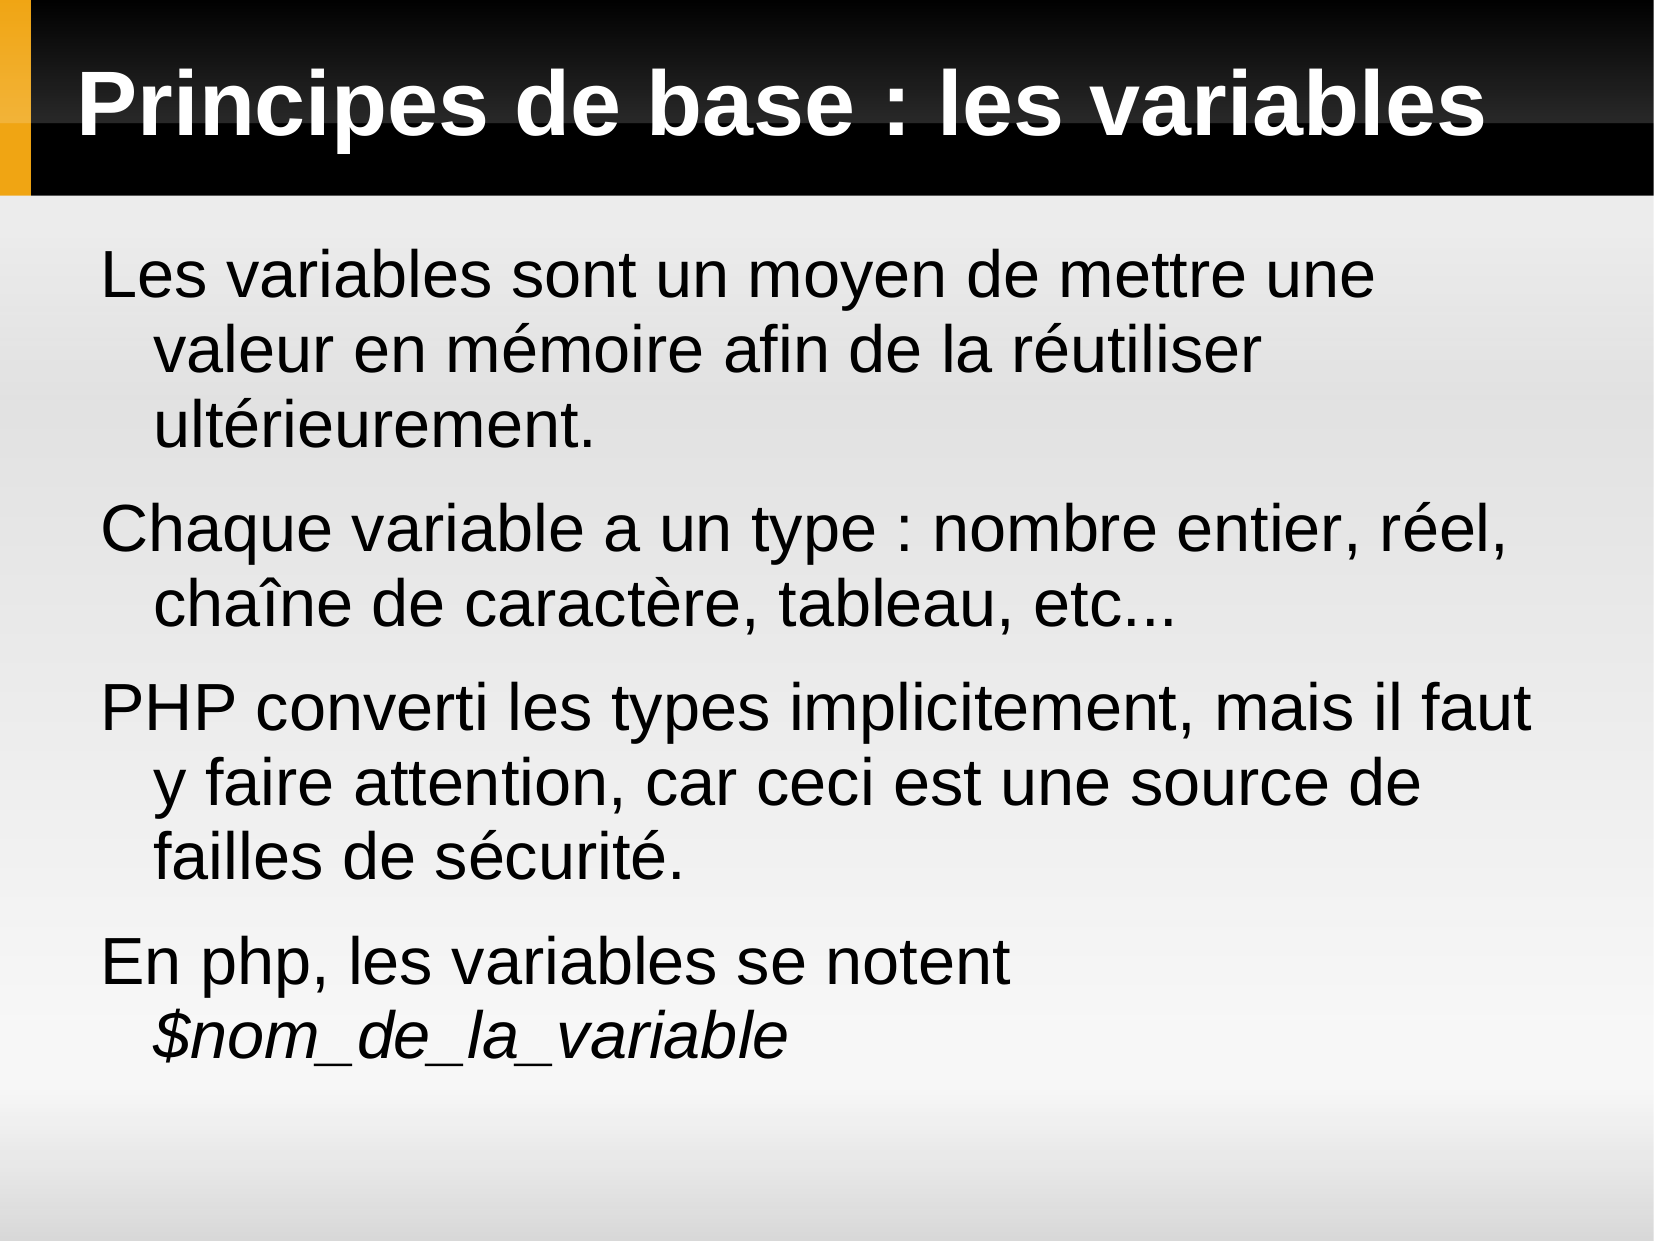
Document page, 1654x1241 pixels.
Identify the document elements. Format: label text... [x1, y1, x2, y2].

list Les variables sont un moyen de mettre une valeur en mémoire afin de la réutiliser ultérieurement. Chaque variable a un type : nombre entier, réel, chaîne de caractère, tableau, etc... PHP converti les types implicitement, mais il faut y faire attention, car ceci est une source de failles de sécurité. En php, les variables se notent $nom_de_la_variable [82, 237, 1571, 1074]
title Principes de base : les variables [76, 7, 1565, 200]
picture [0, 0, 1654, 1241]
